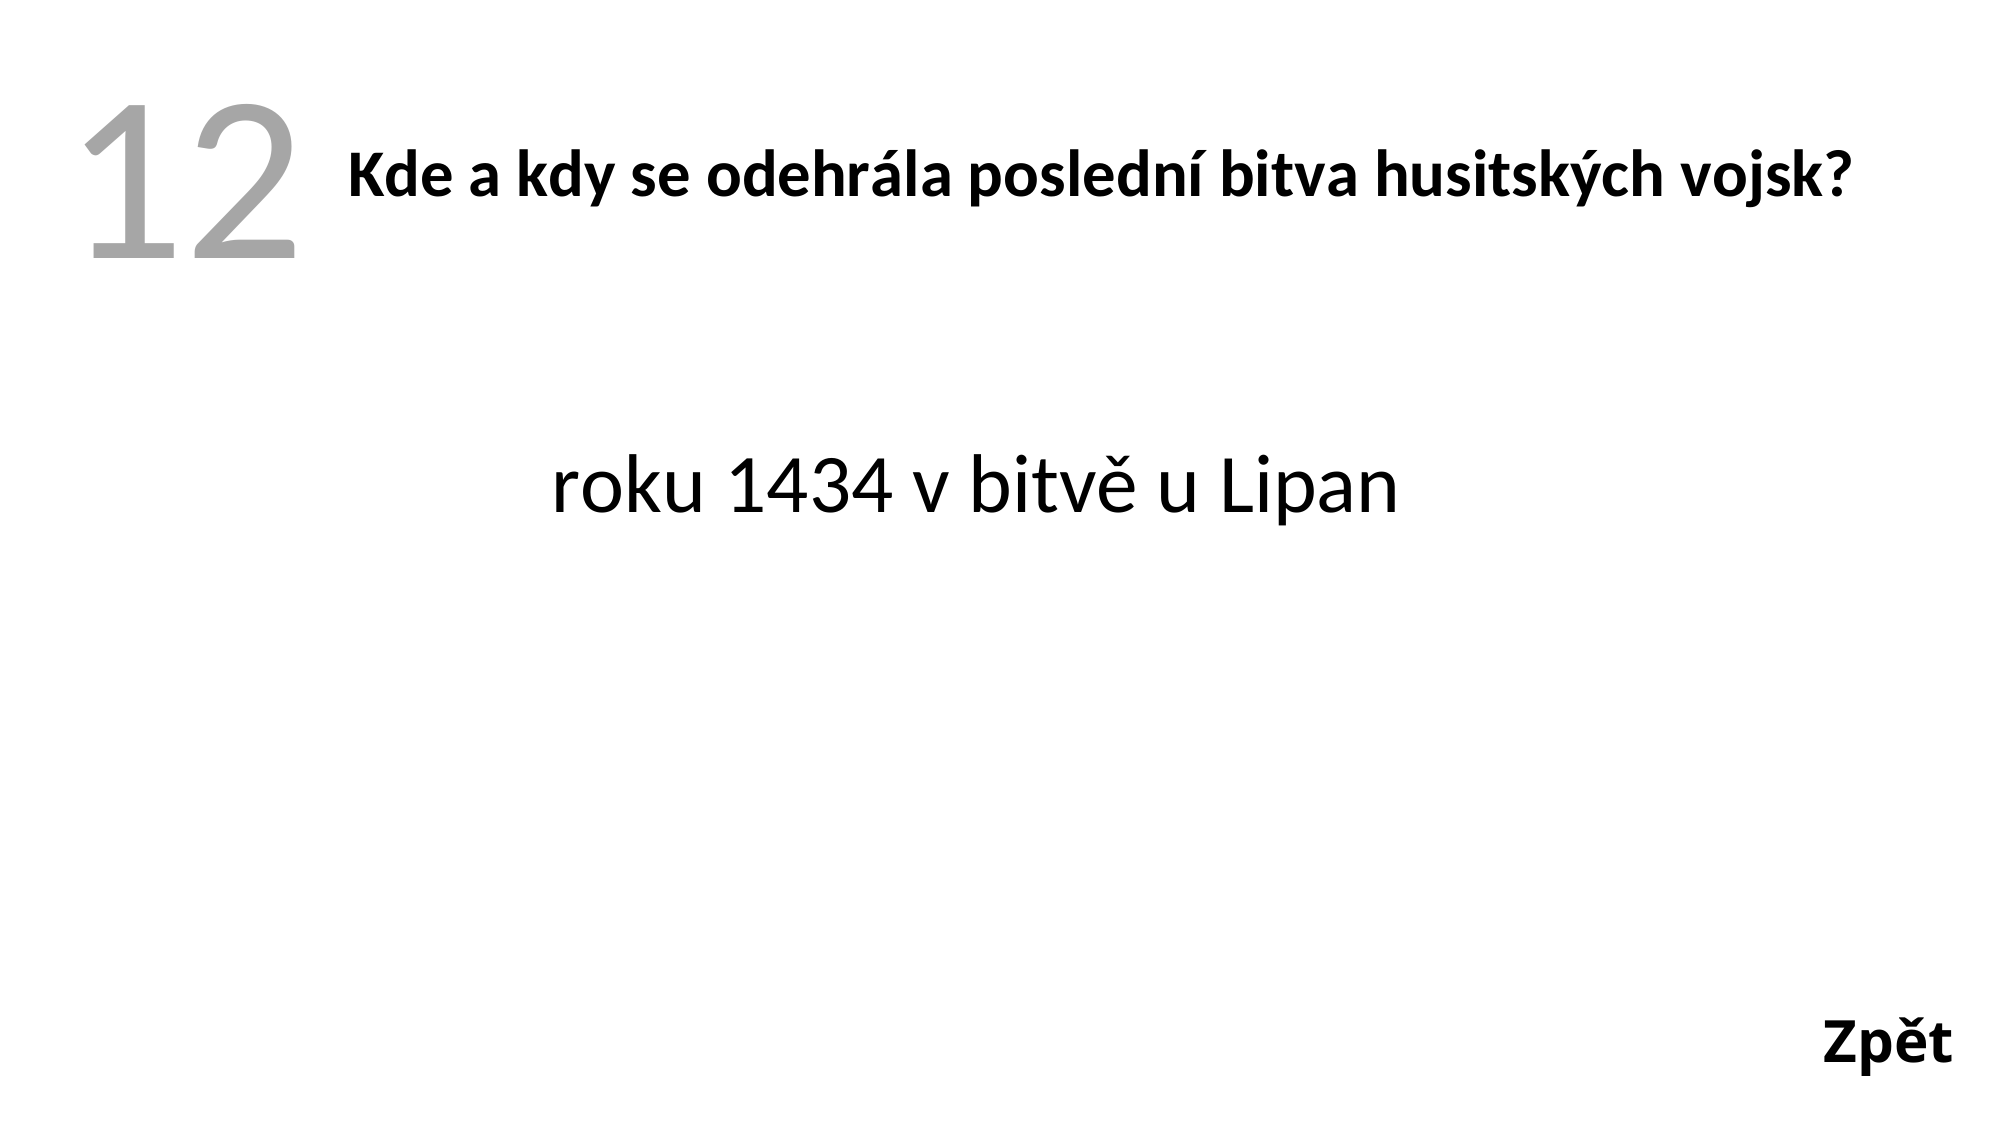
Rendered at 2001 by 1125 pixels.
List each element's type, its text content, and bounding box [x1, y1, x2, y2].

text_box Zpět [1809, 996, 1970, 1083]
text_box 12 [49, 13, 320, 315]
text_box Kde a kdy se odehrála poslední bitva husitských vojsk? [333, 122, 1872, 218]
text_box roku 1434 v bitvě u Lipan [536, 421, 1452, 537]
